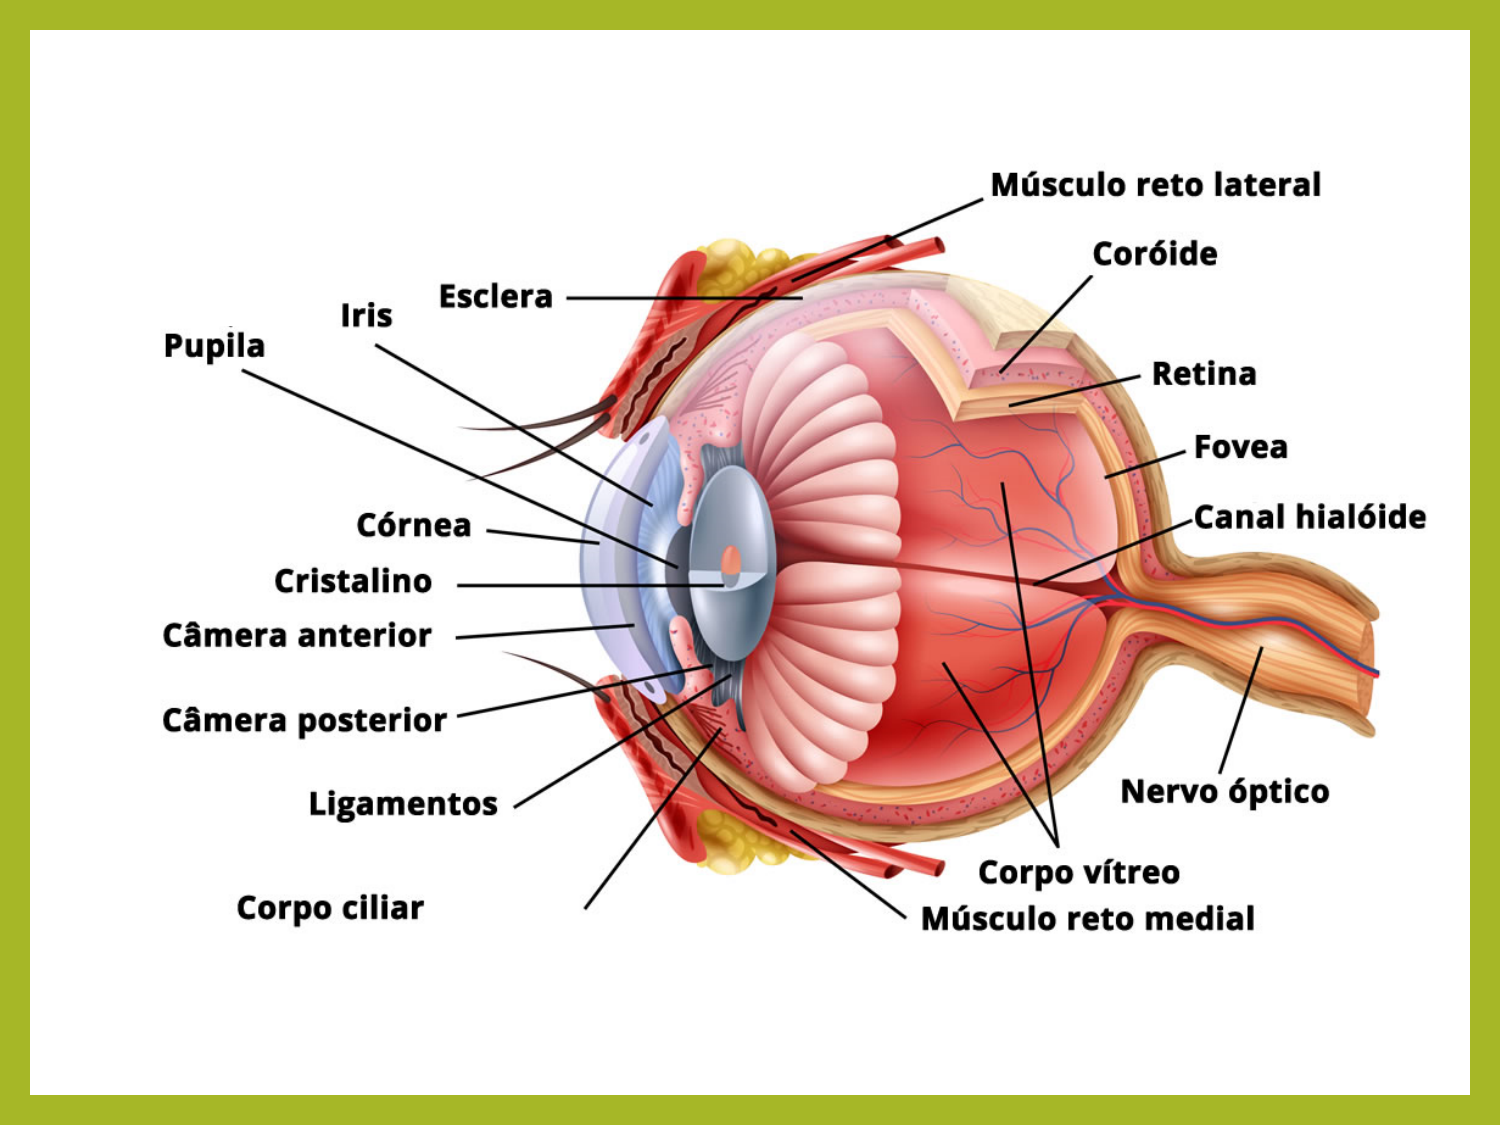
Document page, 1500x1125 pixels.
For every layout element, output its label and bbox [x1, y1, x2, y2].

picture [55, 54, 1445, 985]
